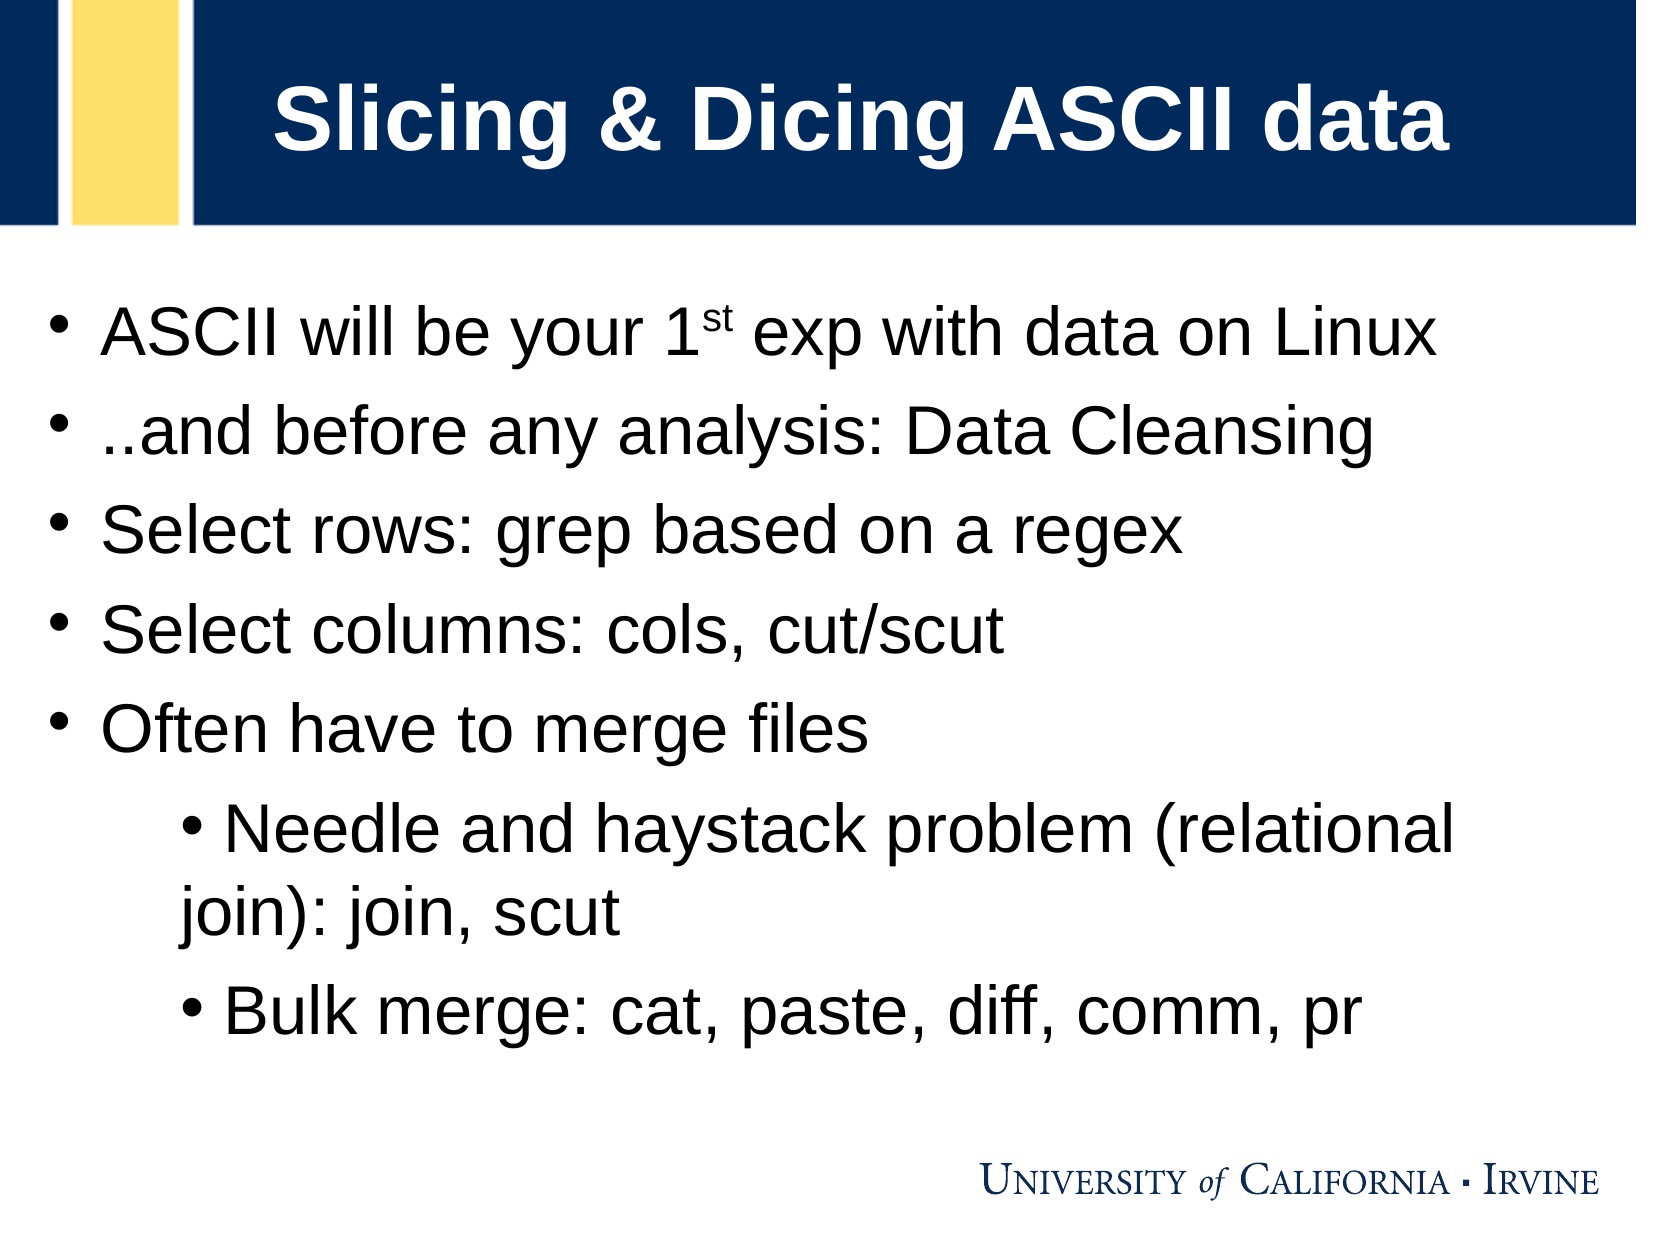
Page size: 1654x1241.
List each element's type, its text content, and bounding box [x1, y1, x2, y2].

picture [0, 0, 1636, 1241]
title Slicing & Dicing ASCII data [257, 0, 1654, 228]
text_box ASCII will be your 1st exp with data on Linux ..and before any analysis: Data Cleansing Select rows: grep based on a regex Select columns: cols, cut/scut Often have to merge files Needle and haystack problem (relational join): join, scut Bulk merge: cat, paste, diff, comm, pr [15, 278, 1591, 1141]
subtitle [39, 268, 1615, 1130]
